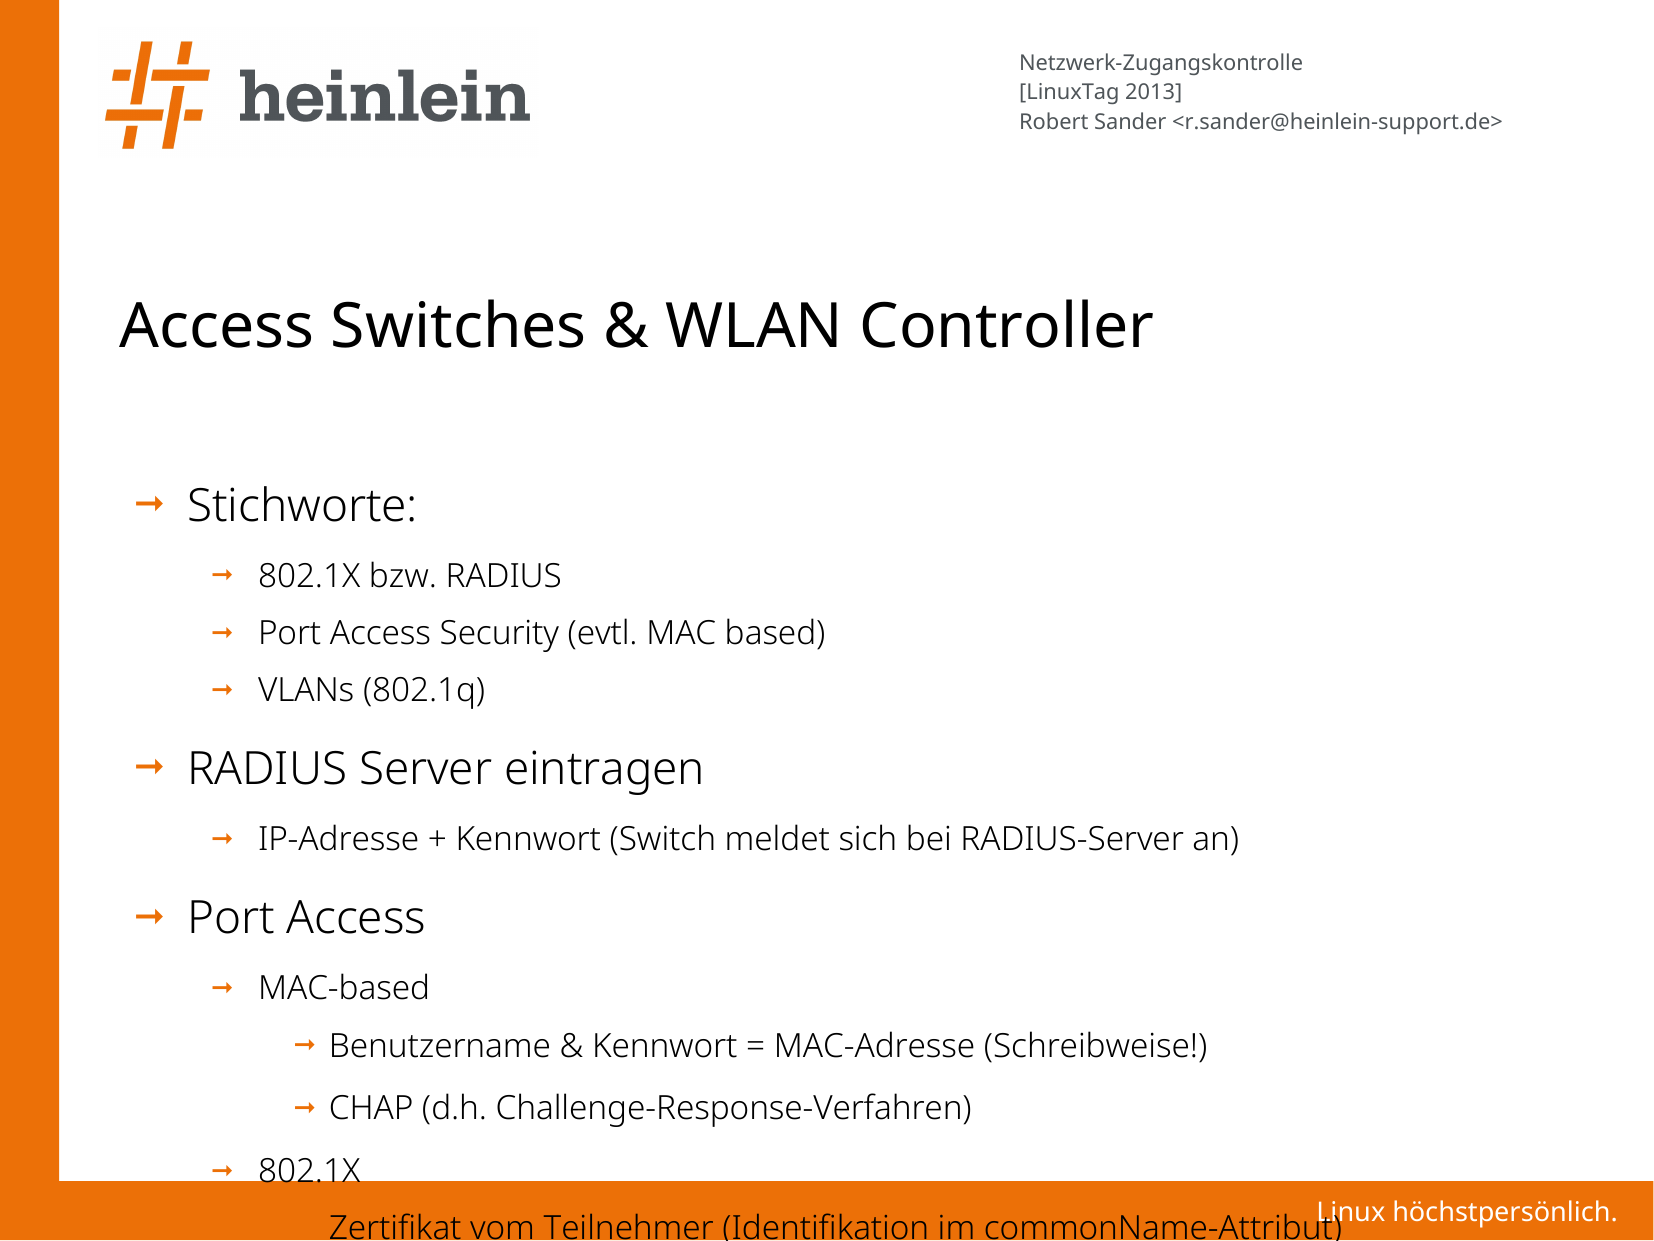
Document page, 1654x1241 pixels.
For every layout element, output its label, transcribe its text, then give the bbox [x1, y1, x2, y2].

picture [98, 27, 539, 158]
list Stichworte: 802.1X bzw. RADIUS Port Access Security (evtl. MAC based) VLANs (802.1q) RADIUS Server eintragen IP-Adresse + Kennwort (Switch meldet sich bei RADIUS-Server an) Port Access MAC-based Benutzername & Kennwort = MAC-Adresse (Schreibweise!) CHAP (d.h. Challenge-Response-Verfahren) 802.1X Zertifikat vom Teilnehmer (Identifikation im commonName-Attribut) [116, 471, 1570, 1180]
title Access Switches & WLAN Controller [119, 248, 1538, 367]
